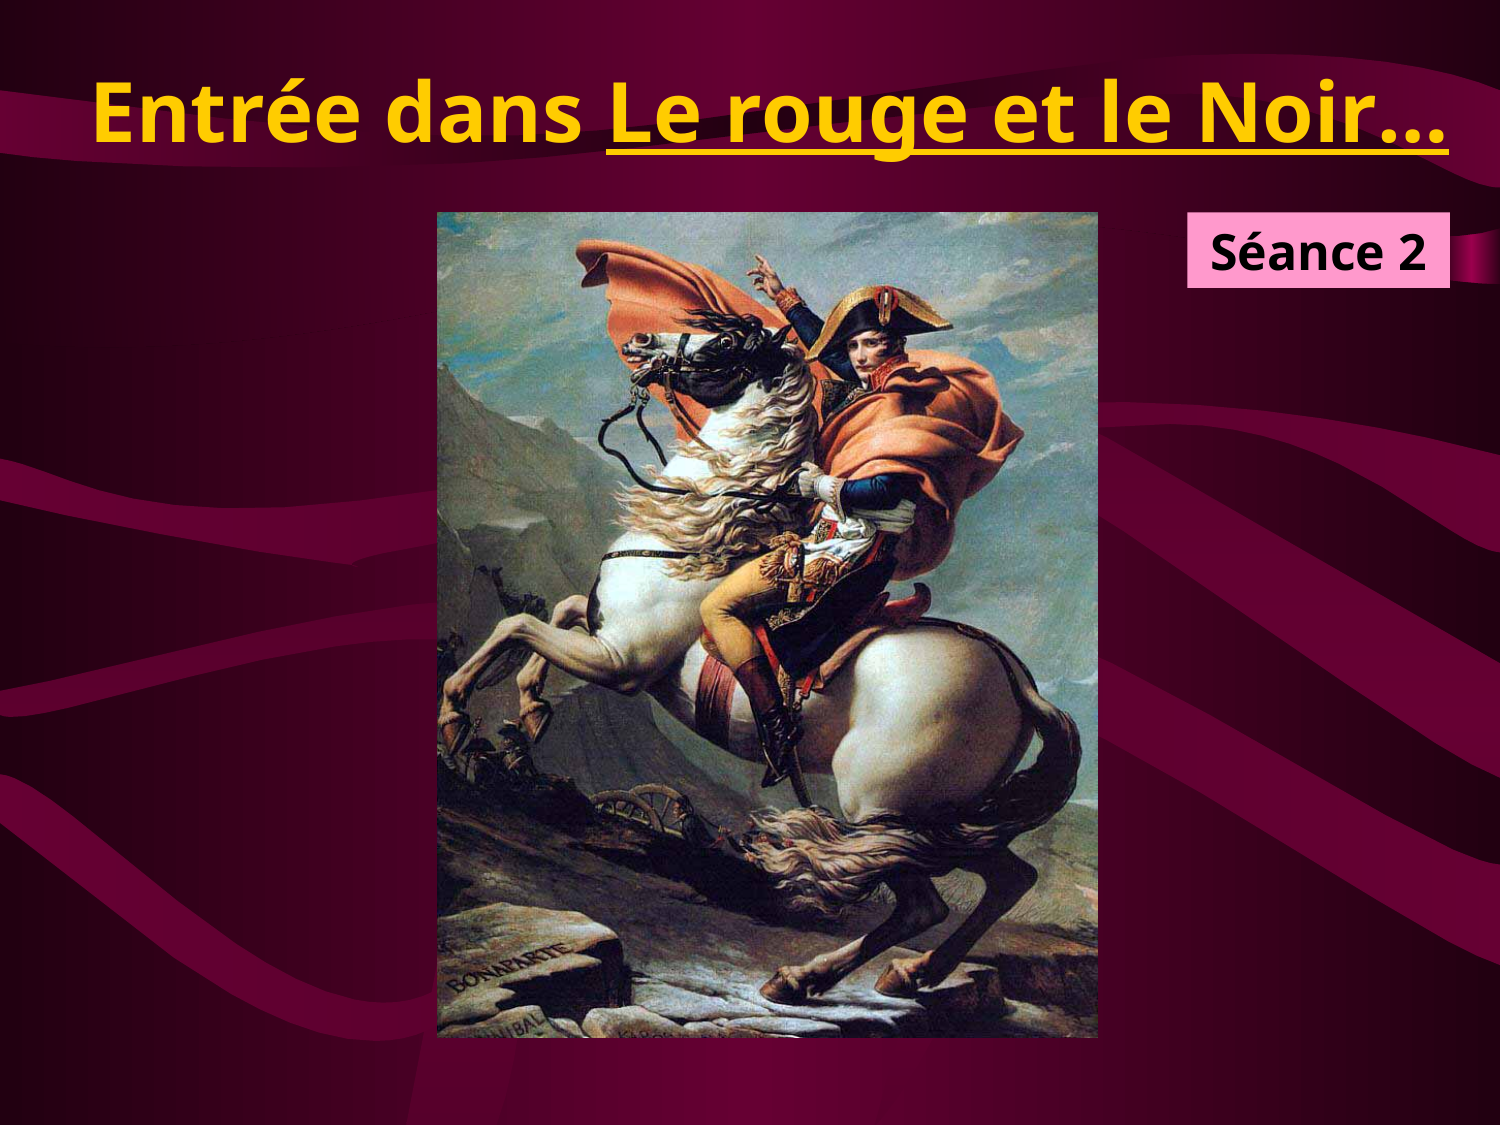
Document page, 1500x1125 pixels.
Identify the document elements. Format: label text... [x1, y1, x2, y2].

text_box Séance 2 [1187, 212, 1450, 288]
picture [437, 212, 1098, 1038]
title Entrée dans Le rouge et le Noir… [75, 43, 1500, 169]
